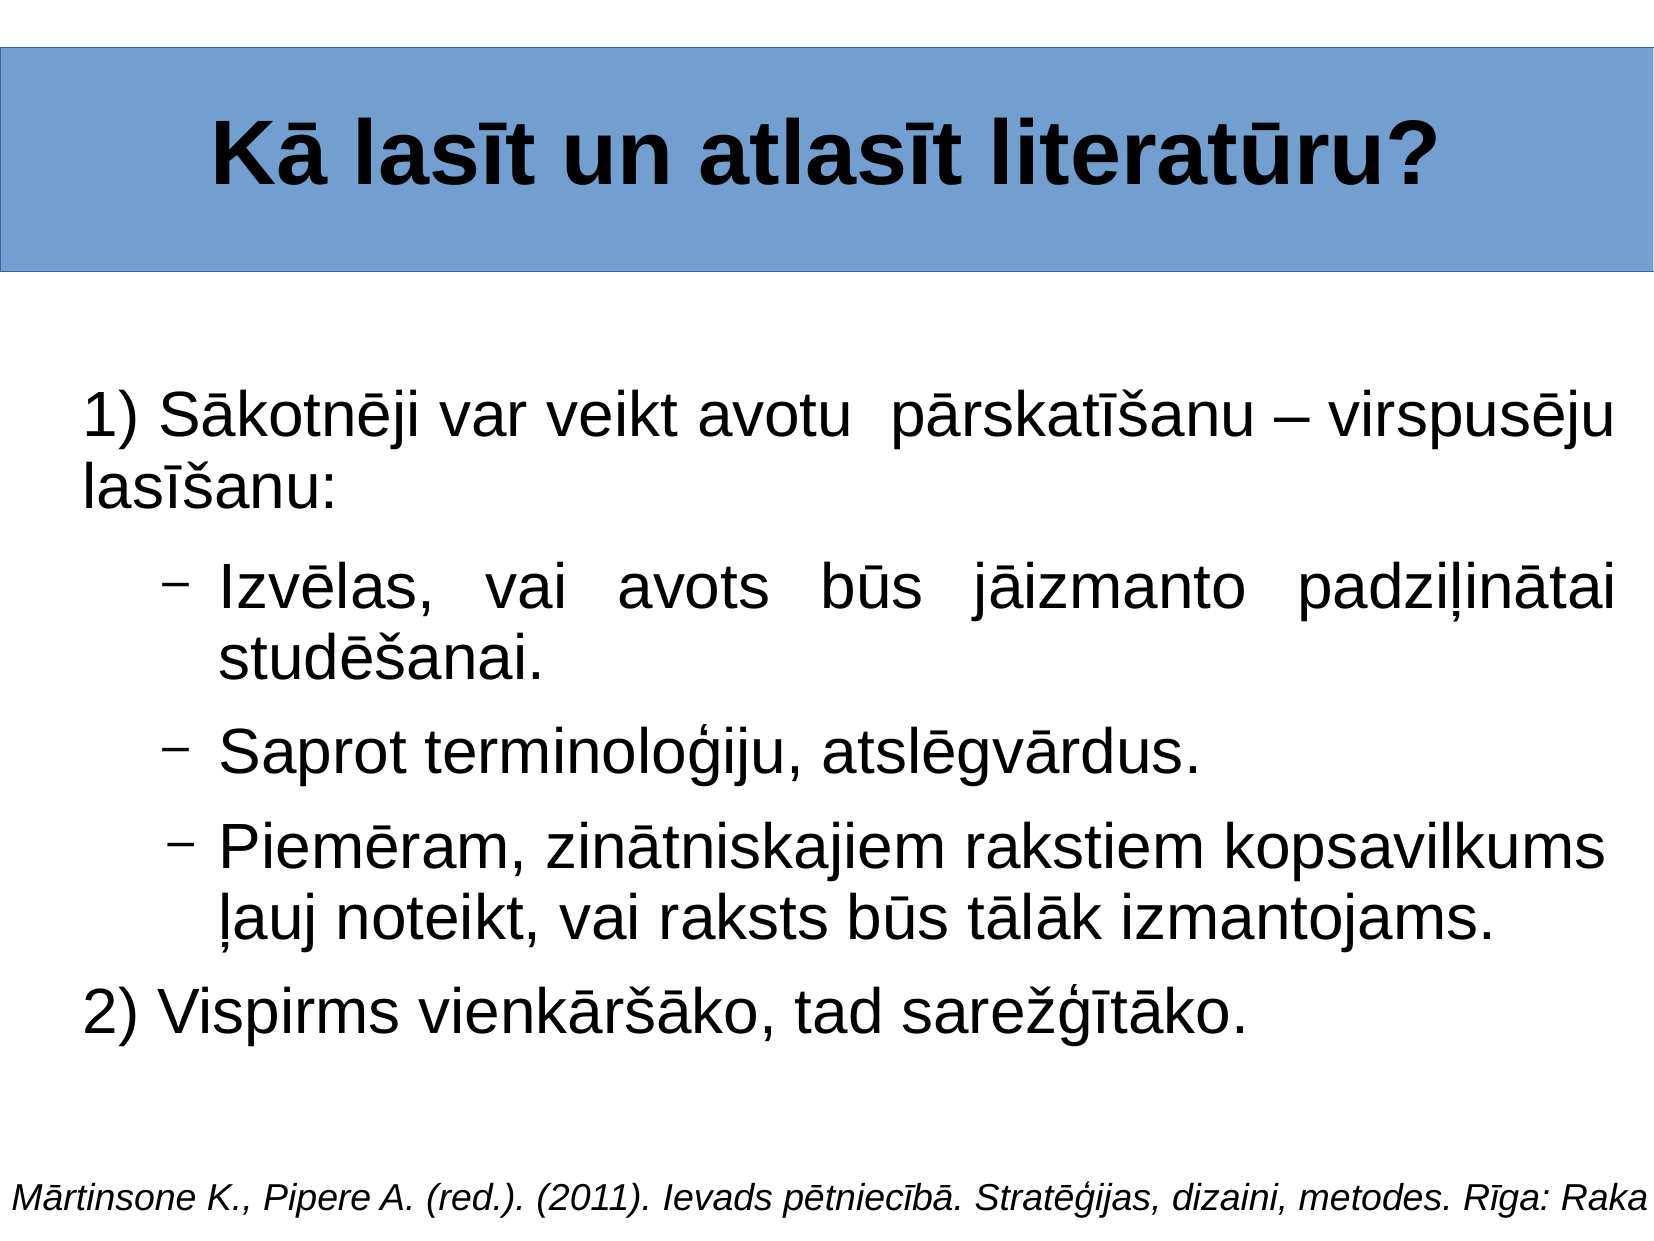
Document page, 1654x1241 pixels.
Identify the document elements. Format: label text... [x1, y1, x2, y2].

list 1) Sākotnēji var veikt avotu pārskatīšanu – virspusēju lasīšanu: Izvēlas, vai avots būs jāizmanto padziļinātai studēšanai. Saprot terminoloģiju, atslēgvārdus. Piemēram, zinātniskajiem rakstiem kopsavilkums ļauj noteikt, vai raksts būs tālāk izmantojams. 2) Vispirms vienkāršāko, tad sarežģītāko. [82, 378, 1619, 1099]
text_box [0, 47, 1654, 272]
text_box Mārtinsone K., Pipere A. (red.). (2011). Ievads pētniecībā. Stratēģijas, dizaini, metodes. Rīga: Raka [0, 1169, 1654, 1227]
title Kā lasīt un atlasīt literatūru? [82, 49, 1571, 257]
